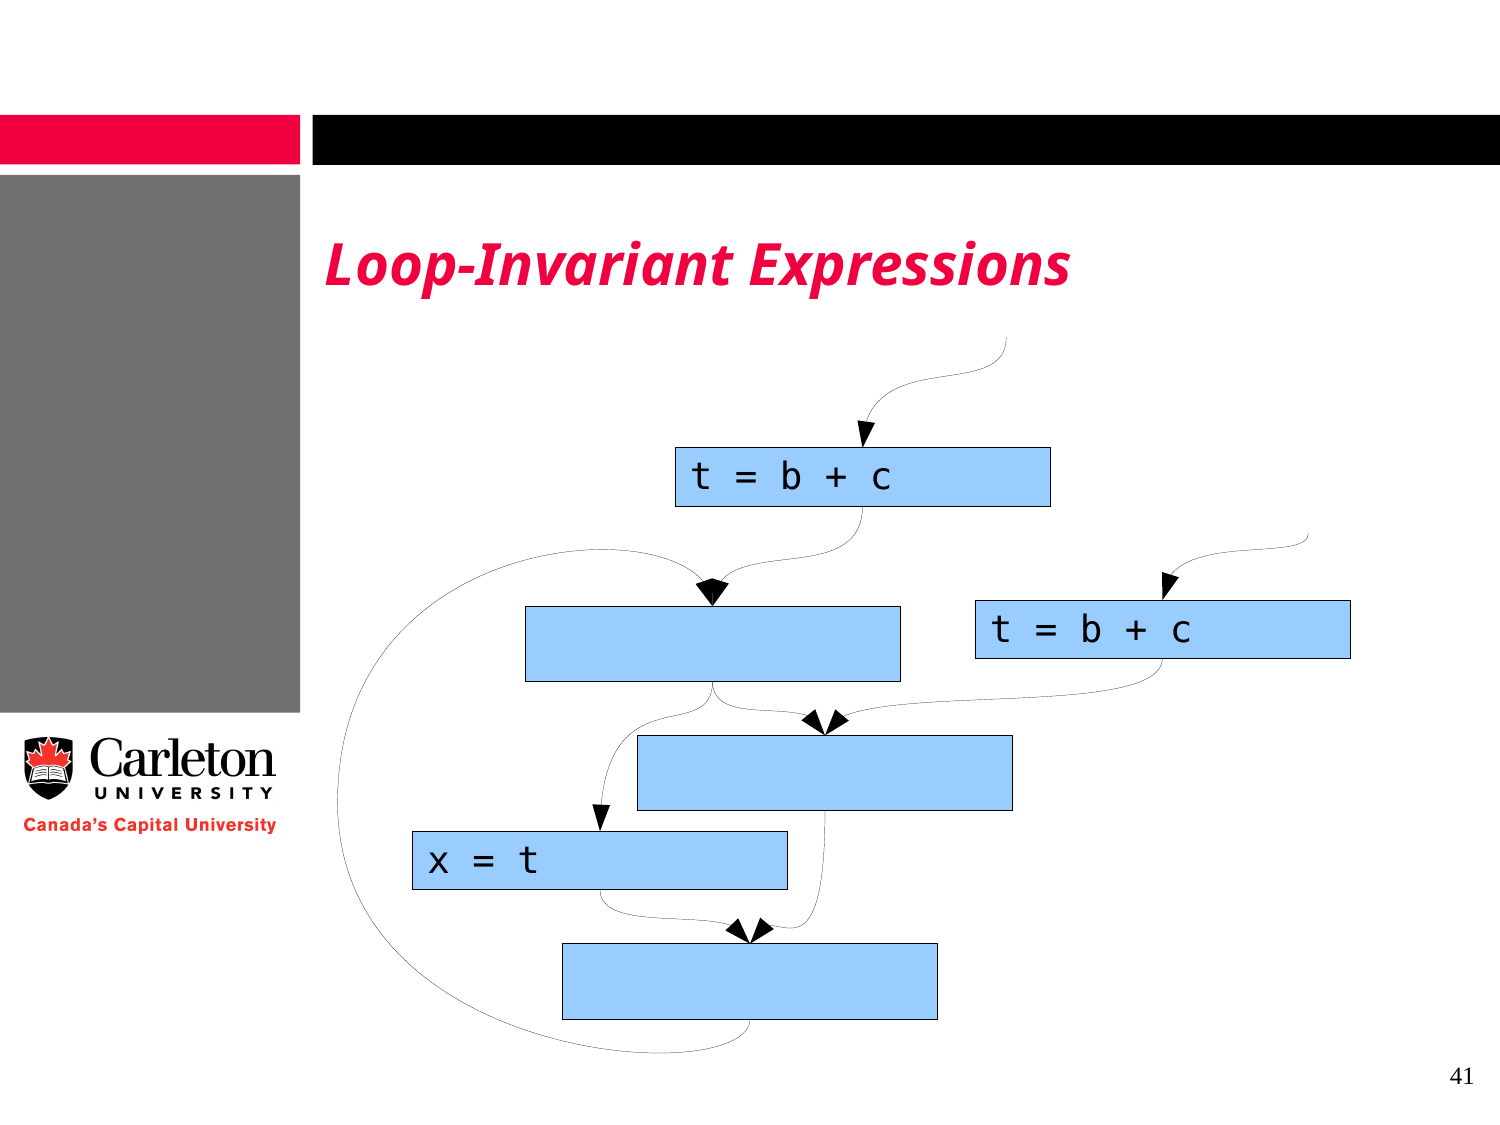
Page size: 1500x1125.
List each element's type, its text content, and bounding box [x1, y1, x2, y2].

text_box [525, 606, 901, 682]
text_box x = t [412, 831, 788, 890]
text_box t = b + c [675, 447, 1051, 507]
picture [24, 737, 276, 834]
text_box t = b + c [975, 600, 1351, 659]
text_box [637, 735, 1013, 811]
text_box [562, 943, 938, 1020]
title Loop-Invariant Expressions [324, 187, 1450, 338]
